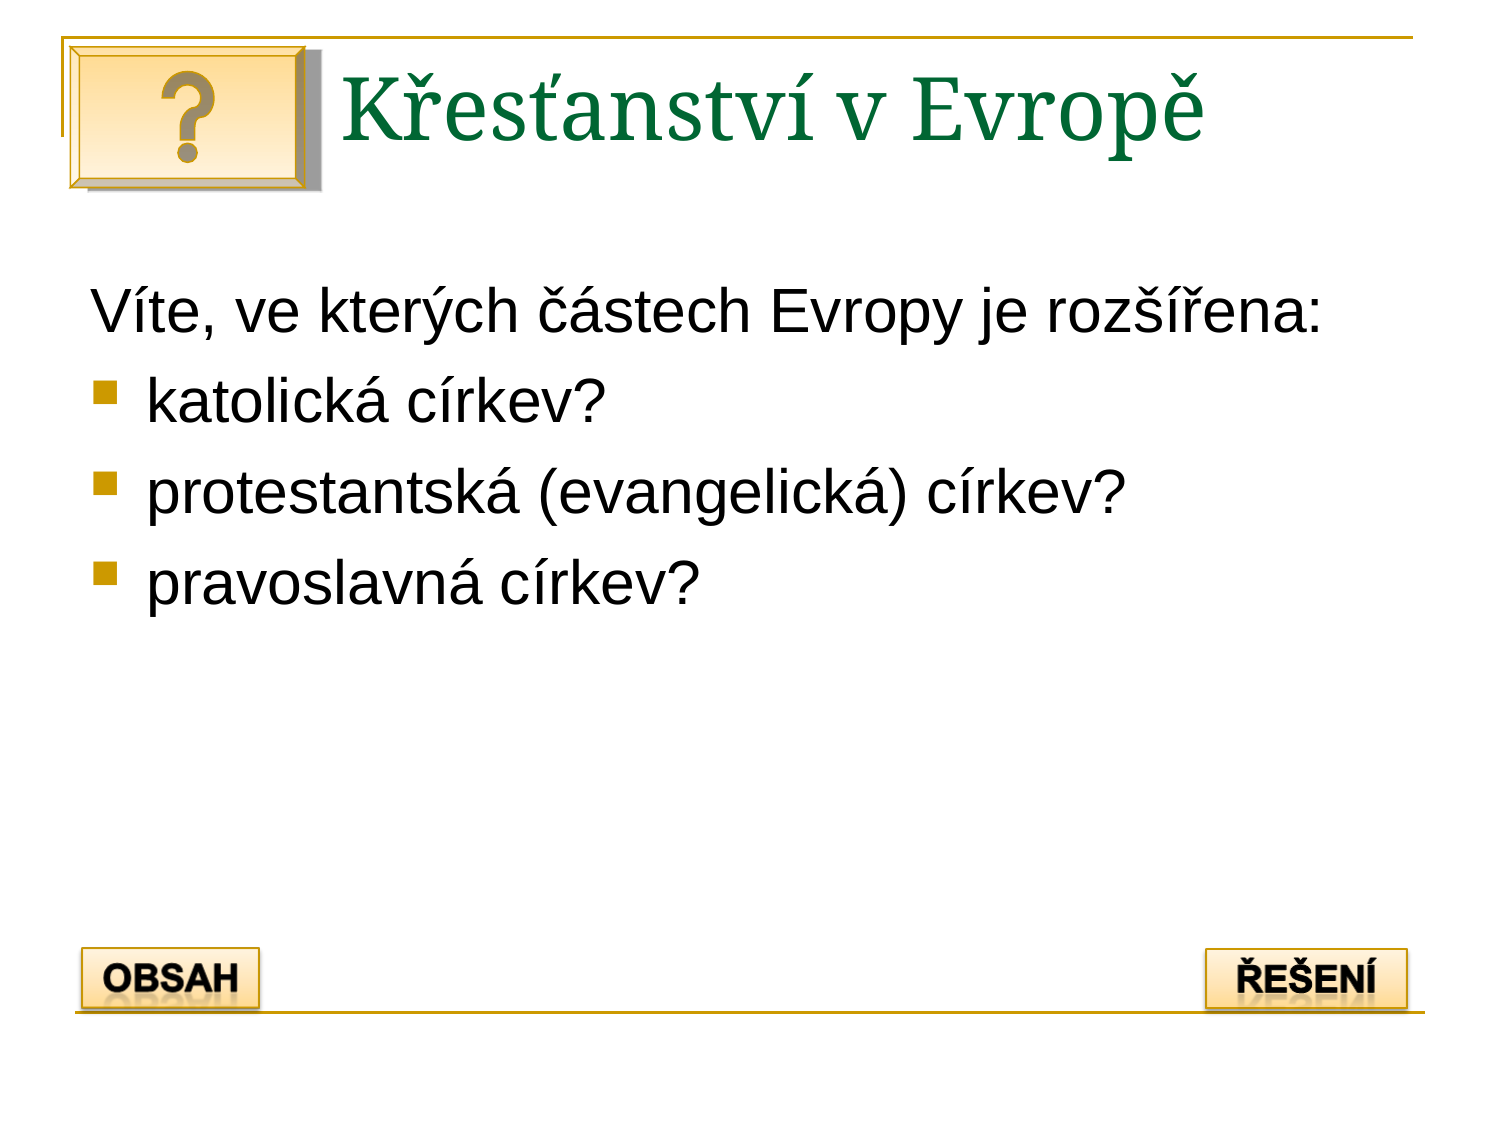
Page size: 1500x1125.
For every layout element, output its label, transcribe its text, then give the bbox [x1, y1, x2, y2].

picture [69, 938, 272, 1055]
text_box [71, 46, 305, 188]
picture [1197, 940, 1416, 1056]
list Víte, ve kterých částech Evropy je rozšířena: katolická církev? protestantská (evangelická) církev? pravoslavná církev? [74, 262, 1372, 715]
title Křesťanství v Evropě [75, 45, 1426, 233]
